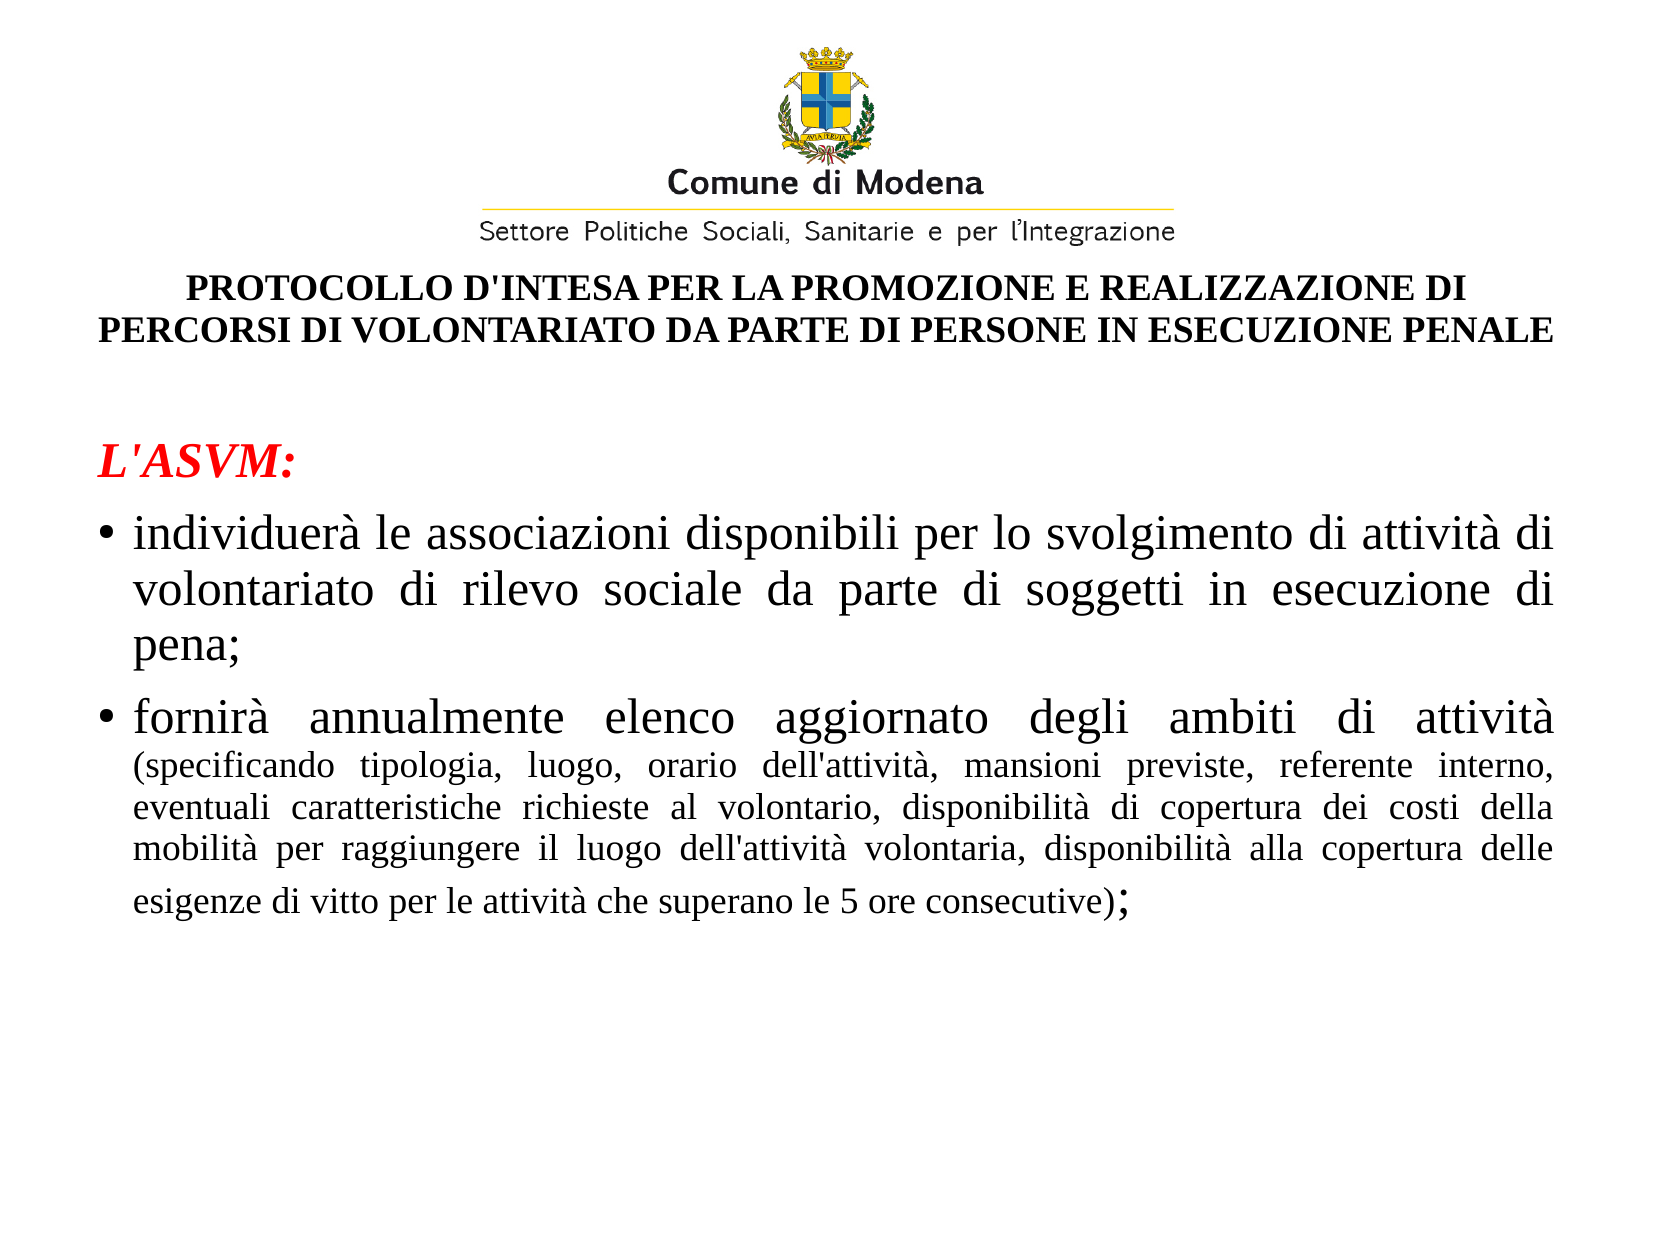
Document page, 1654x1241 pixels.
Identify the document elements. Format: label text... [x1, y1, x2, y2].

text_box L'ASVM: individuerà le associazioni disponibili per lo svolgimento di attività di volontariato di rilevo sociale da parte di soggetti in esecuzione di pena; fornirà annualmente elenco aggiornato degli ambiti di attività (specificando tipologia, luogo, orario dell'attività, mansioni previste, referente interno, eventuali caratteristiche richieste al volontario, disponibilità di copertura dei costi della mobilità per raggiungere il luogo dell'attività volontaria, disponibilità alla copertura delle esigenze di vitto per le attività che superano le 5 ore consecutive); [82, 425, 1571, 941]
text_box PROTOCOLLO D'INTESA PER LA PROMOZIONE E REALIZZAZIONE DI PERCORSI DI VOLONTARIATO DA PARTE DI PERSONE IN ESECUZIONE PENALE [76, 259, 1577, 360]
picture [478, 47, 1176, 249]
